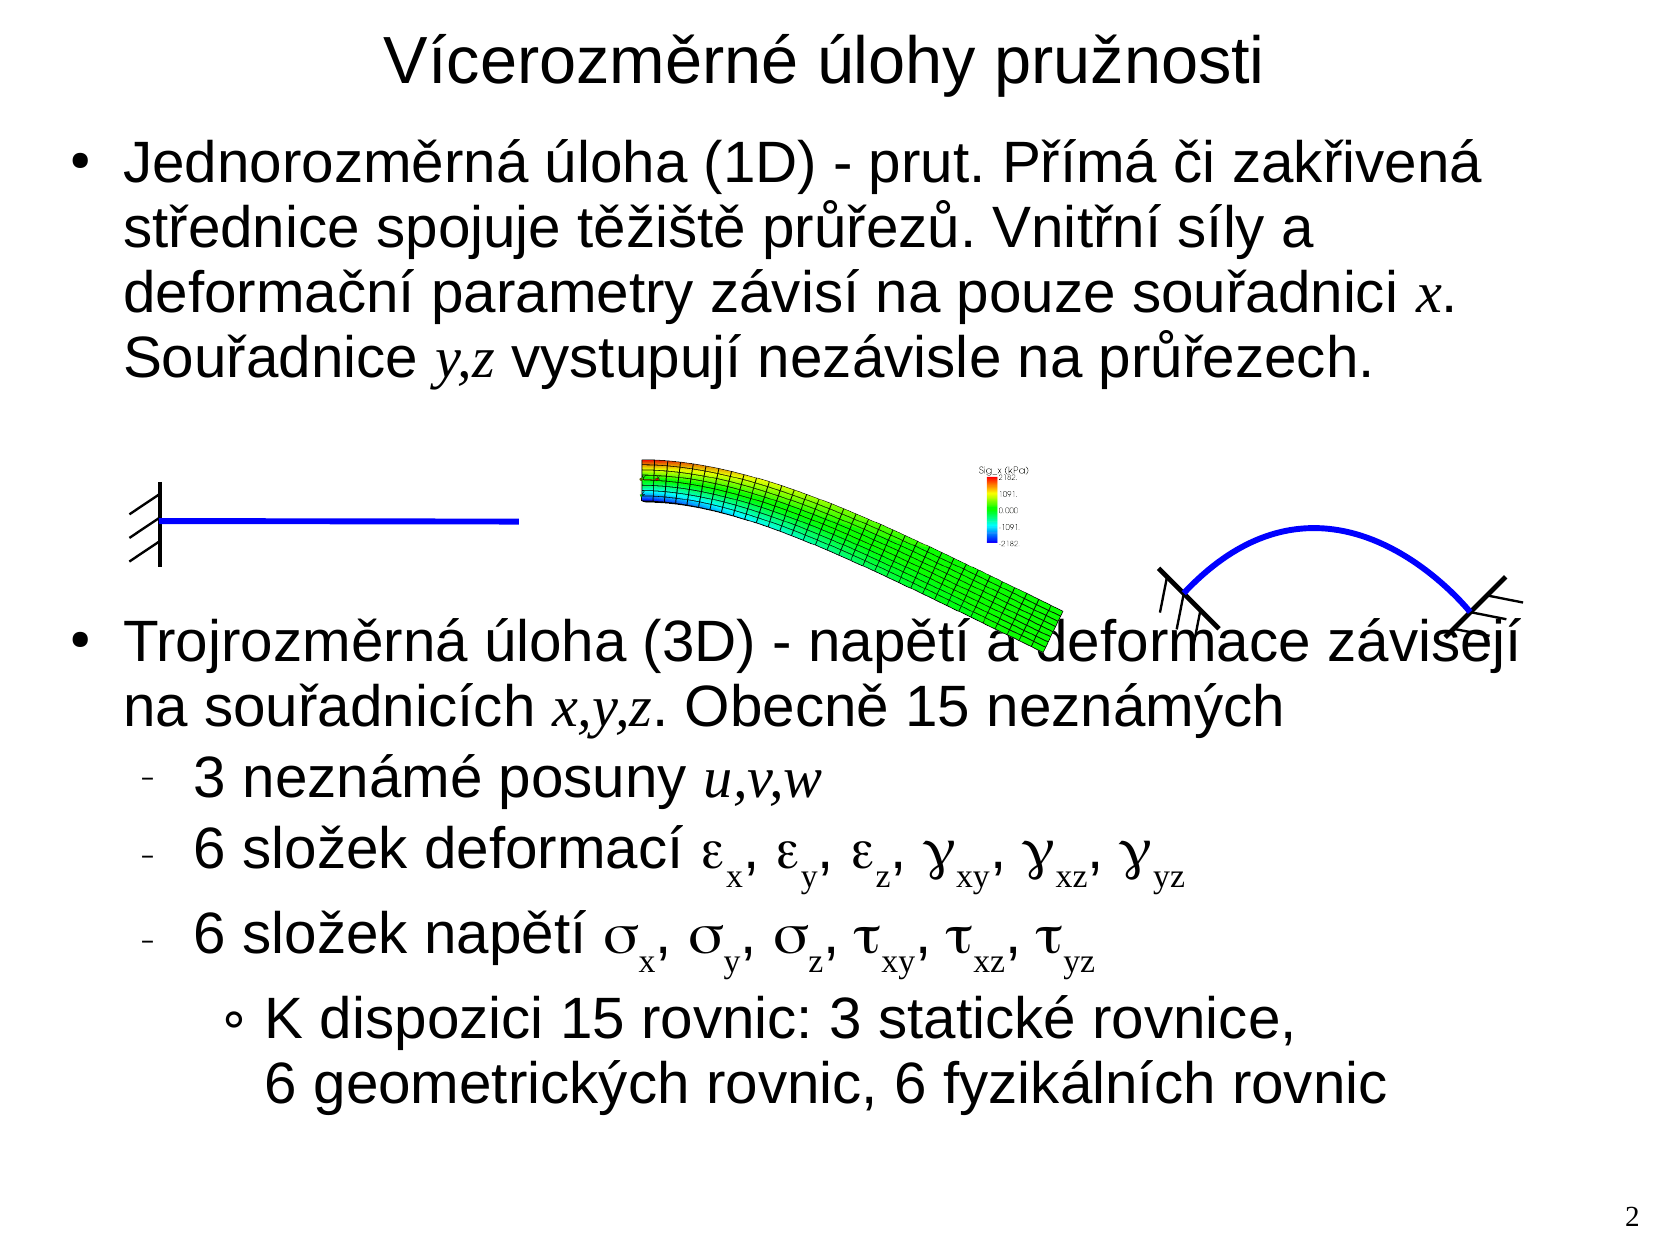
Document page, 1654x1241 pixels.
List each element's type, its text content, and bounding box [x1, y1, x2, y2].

list Jednorozměrná úloha (1D) - prut. Přímá či zakřivená střednice spojuje těžiště průřezů. Vnitřní síly a deformační parametry závisí na pouze souřadnici x. Souřadnice y,z vystupují nezávisle na průřezech. Trojrozměrná úloha (3D) - napětí a deformace závisejí na souřadnicích x,y,z. Obecně 15 neznámých 3 neznámé posuny u,v,w 6 složek deformací ex, ey, ez, gxy, gxz, gyz 6 složek napětí sx, sy, sz, txy, txz, tyz K dispozici 15 rovnic: 3 statické rovnice, 6 geometrických rovnic, 6 fyzikálních rovnic [52, 129, 1603, 1241]
title Vícerozměrné úlohy pružnosti [37, 8, 1613, 113]
picture [637, 455, 1067, 656]
